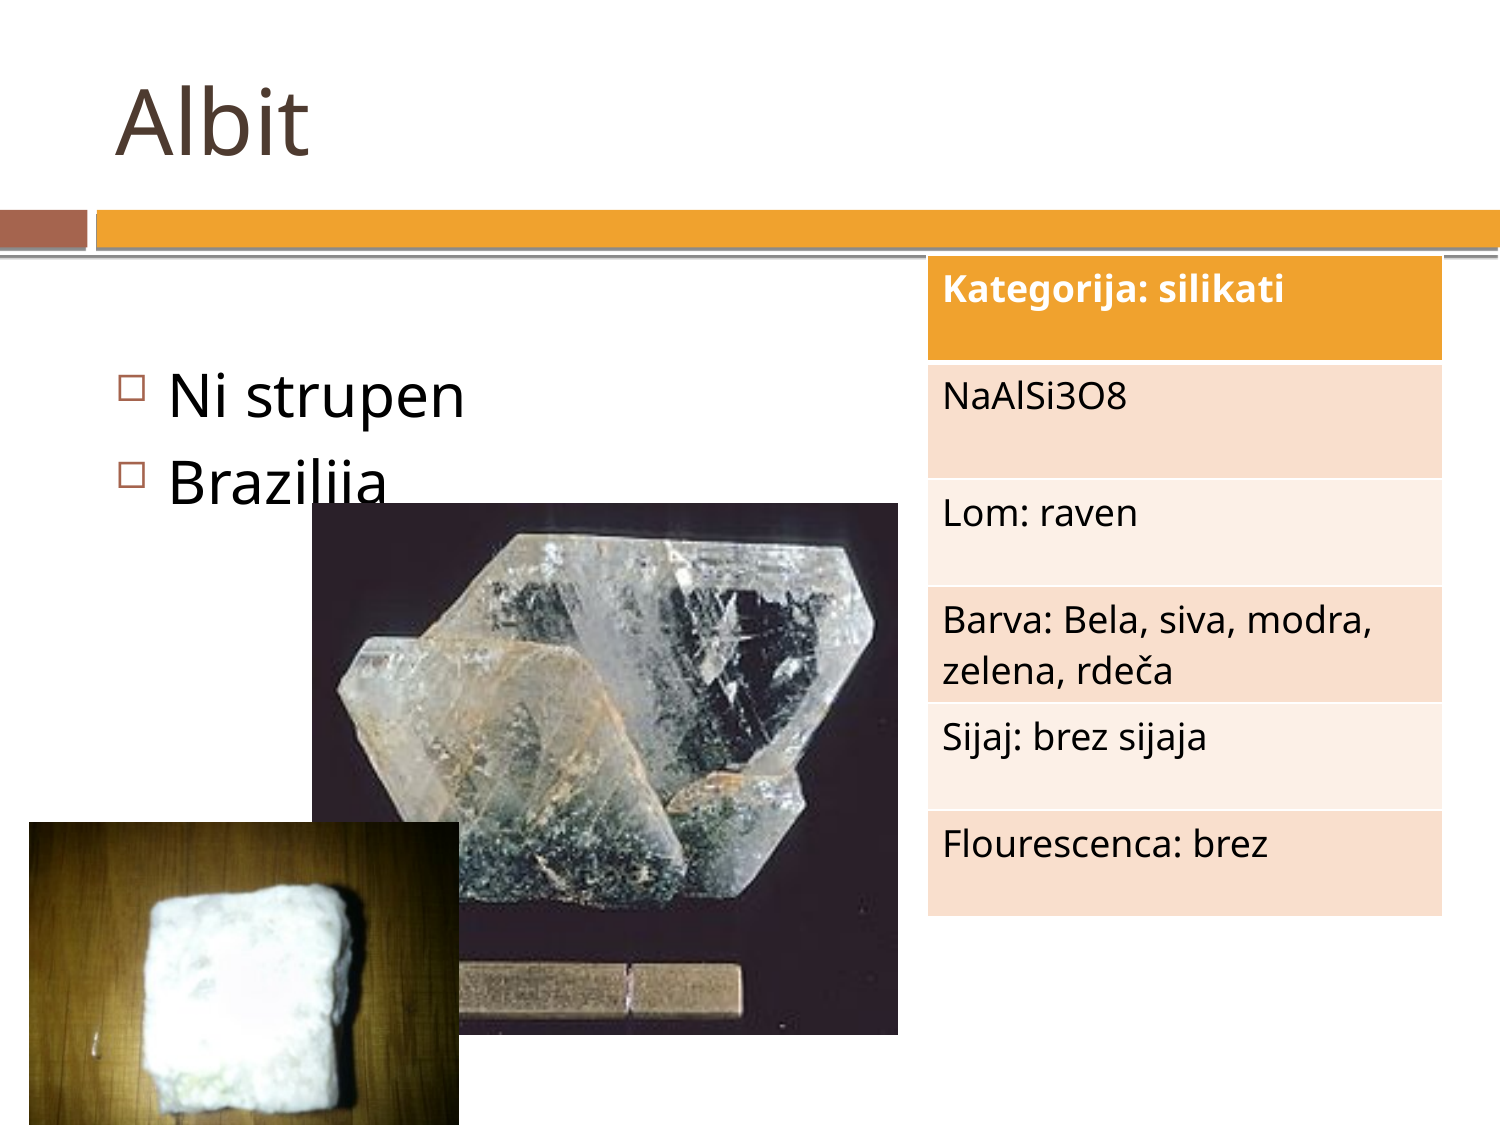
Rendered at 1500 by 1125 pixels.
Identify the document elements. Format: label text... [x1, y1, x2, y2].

picture [29, 503, 898, 1125]
table_cell Barva: Bela, siva, modra, zelena, rdeča [928, 587, 1442, 702]
title Albit [100, 37, 1438, 200]
table_cell NaAlSi3O8 [928, 365, 1442, 478]
table_cell Lom: raven [928, 480, 1442, 585]
table_cell Flourescenca: brez [928, 811, 1442, 916]
table_header Kategorija: silikati [928, 256, 1442, 360]
table_cell Sijaj: brez sijaja [928, 704, 1442, 809]
list Ni strupen Brazilija [100, 262, 1438, 1000]
